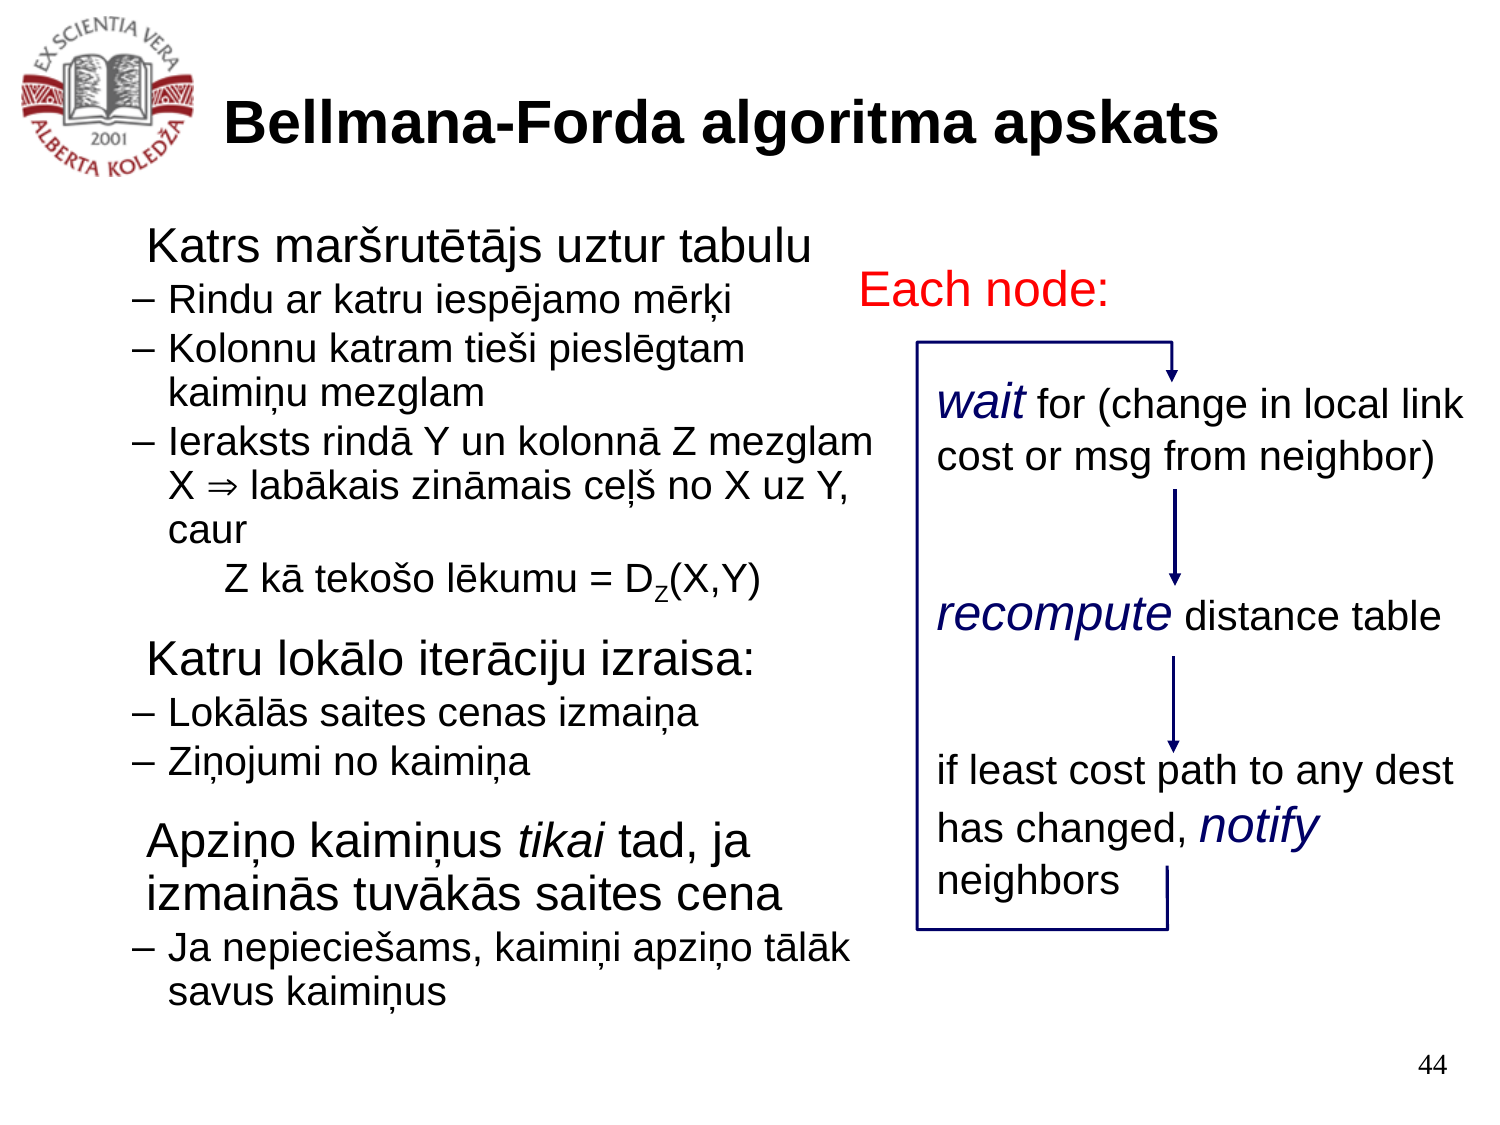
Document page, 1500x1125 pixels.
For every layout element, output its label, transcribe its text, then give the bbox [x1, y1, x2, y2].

title Bellmana-Forda algoritma apskats [50, 62, 1374, 175]
text_box wait for (change in local link cost or msg from neighbor) recompute distance table if least cost path to any dest has changed, notify neighbors [921, 274, 1500, 987]
text_box Each node: [843, 248, 1127, 325]
picture [21, 16, 194, 177]
text_box <skaitlis> [1312, 1037, 1463, 1101]
list Katrs maršrutētājs uztur tabulu Rindu ar katru iespējamo mērķi Kolonnu katram tieši pieslēgtam kaimiņu mezglam Ieraksts rindā Y un kolonnā Z mezglam X  labākais zināmais ceļš no X uz Y, caur Z kā tekošo lēkumu = DZ(X,Y) Katru lokālo iterāciju izraisa: Lokālās saites cenas izmaiņa Ziņojumi no kaimiņa Apziņo kaimiņus tikai tad, ja izmainās tuvākās saites cena Ja nepieciešams, kaimiņi apziņo tālāk savus kaimiņus [62, 212, 913, 1025]
